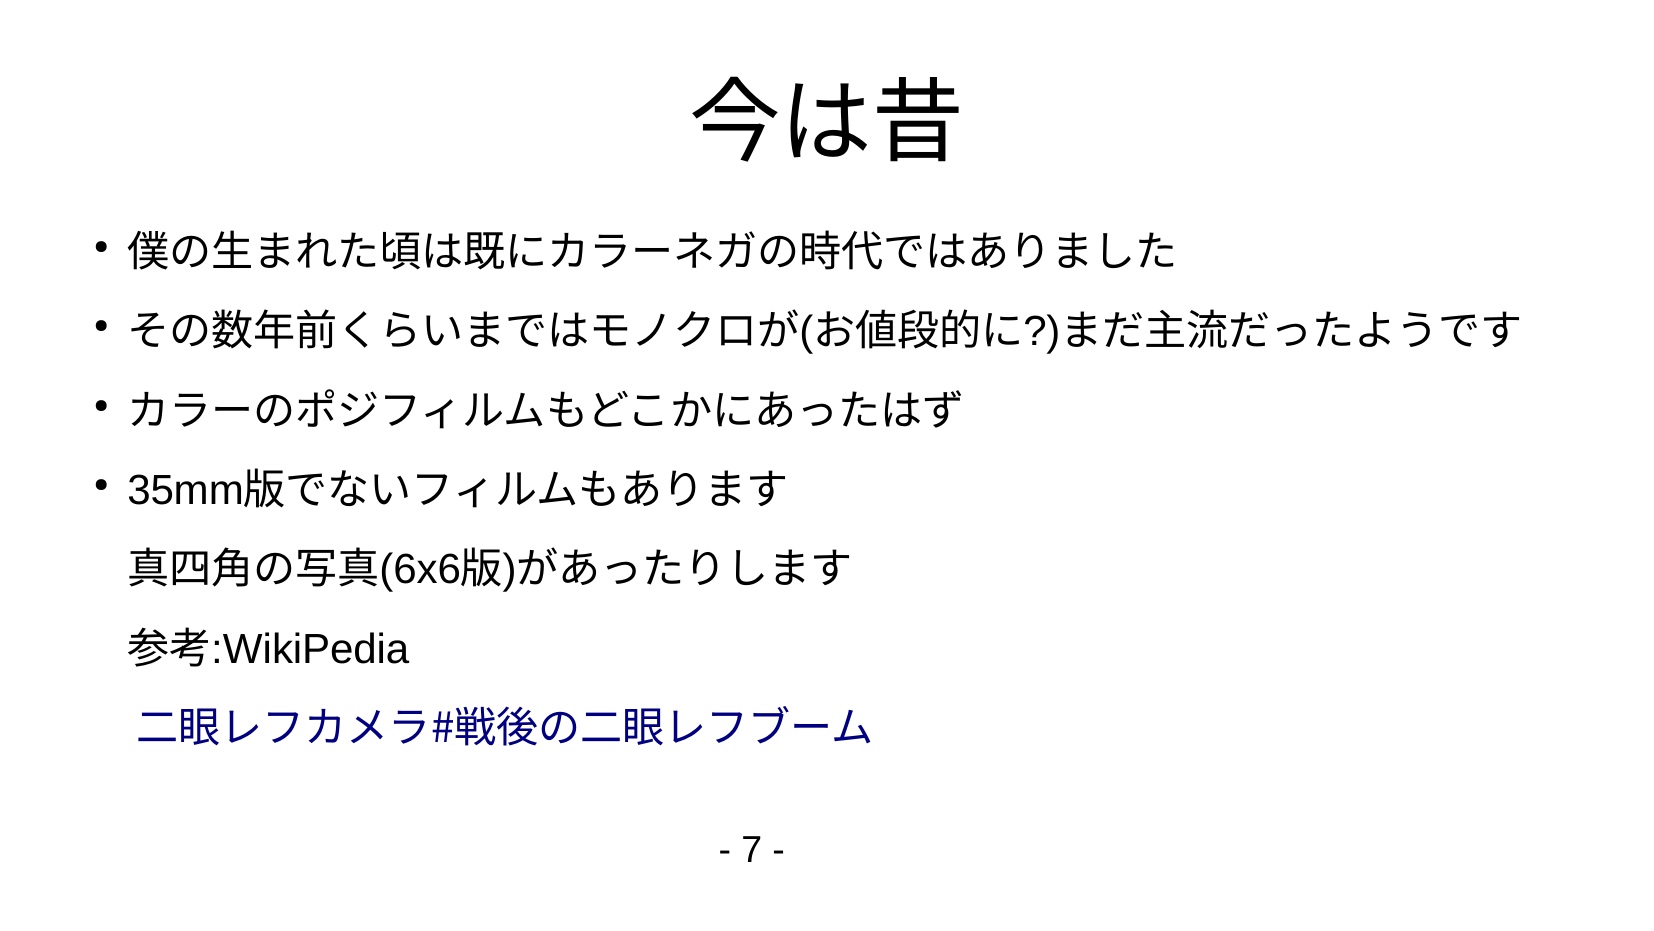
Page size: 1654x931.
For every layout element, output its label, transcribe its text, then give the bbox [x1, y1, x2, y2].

list 僕の生まれた頃は既にカラーネガの時代ではありました その数年前くらいまではモノクロが(お値段的に?)まだ主流だったようです カラーのポジフィルムもどこかにあったはず 35mm版でないフィルムもあります 真四角の写真(6x6版)があったりします 参考:WikiPedia 二眼レフカメラ#戦後の二眼レフブーム [82, 217, 1571, 758]
title 今は昔 [82, 37, 1571, 193]
text_box - <番号> - [728, 821, 926, 892]
